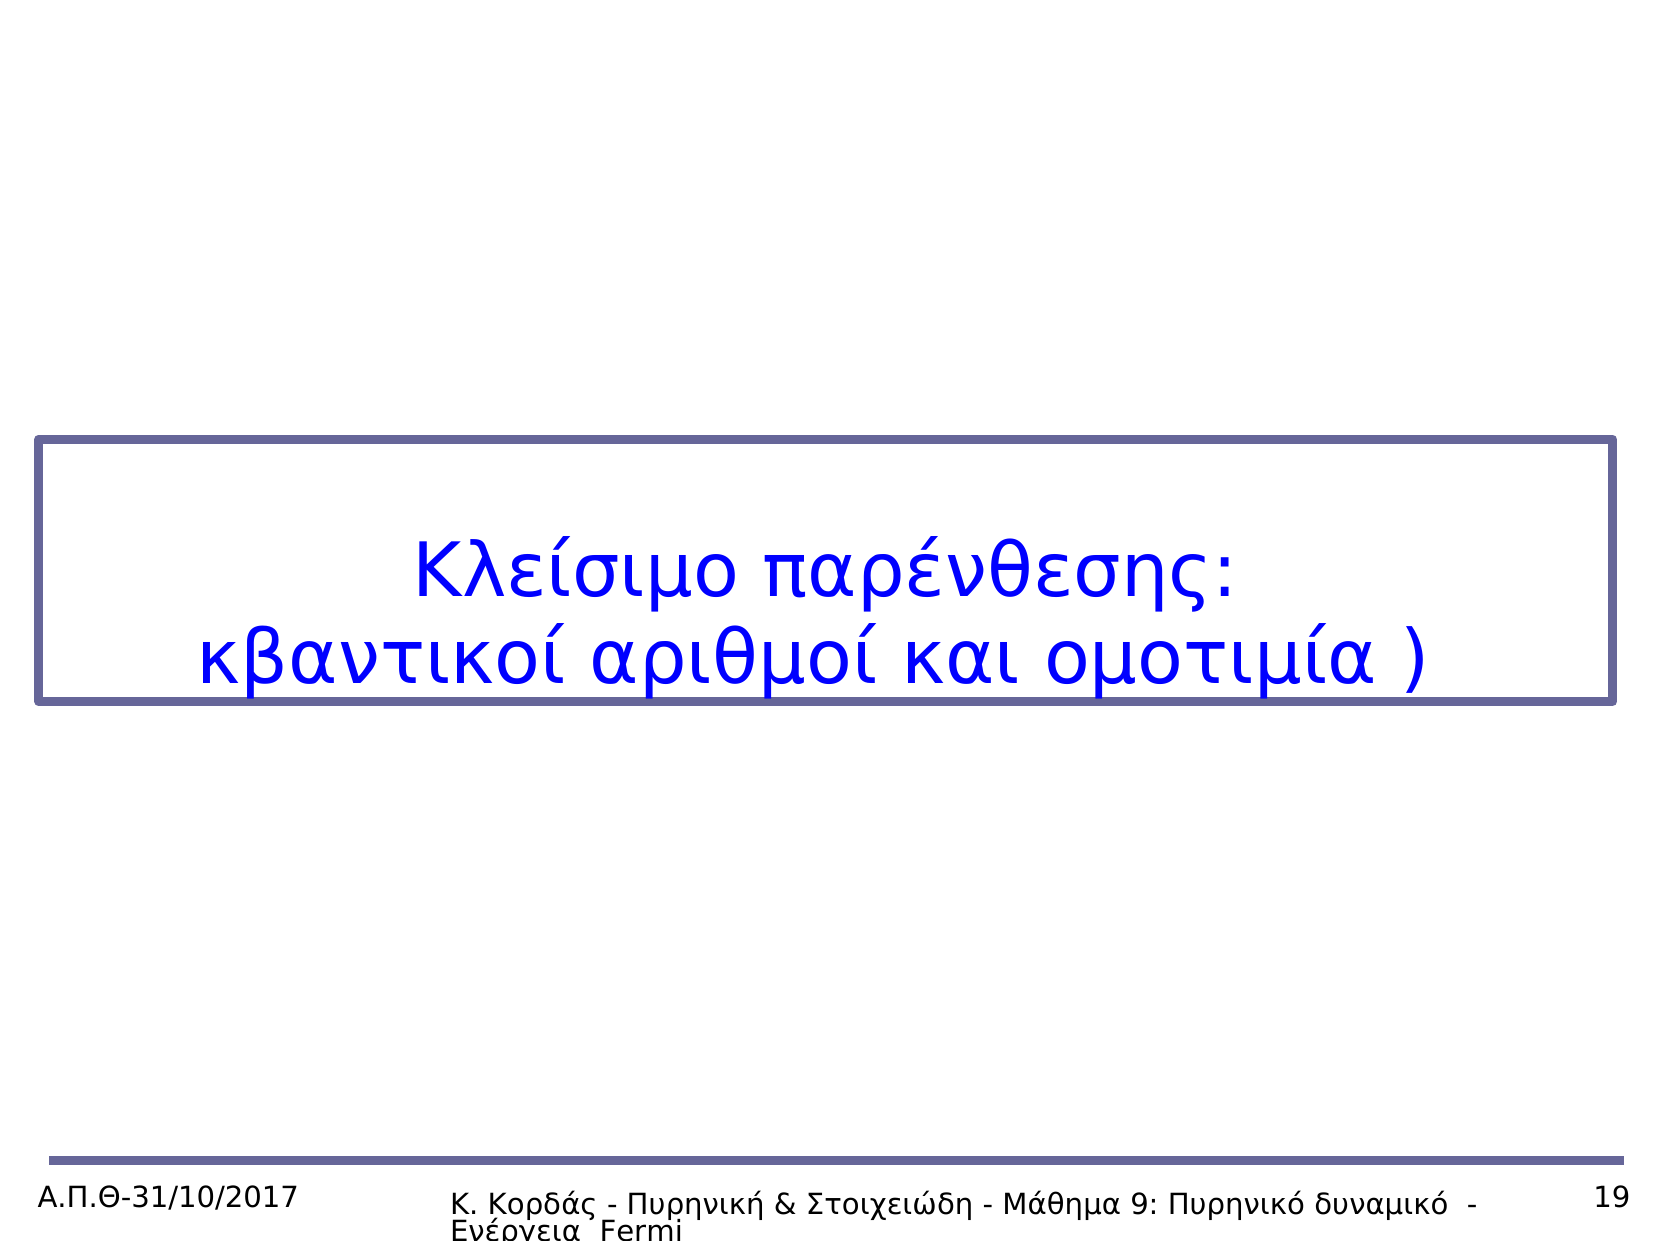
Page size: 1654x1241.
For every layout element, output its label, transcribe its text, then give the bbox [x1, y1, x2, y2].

title Κλείσιμο παρένθεσης: κβαντικοί αριθμοί και ομοτιμία ) [38, 439, 1613, 702]
